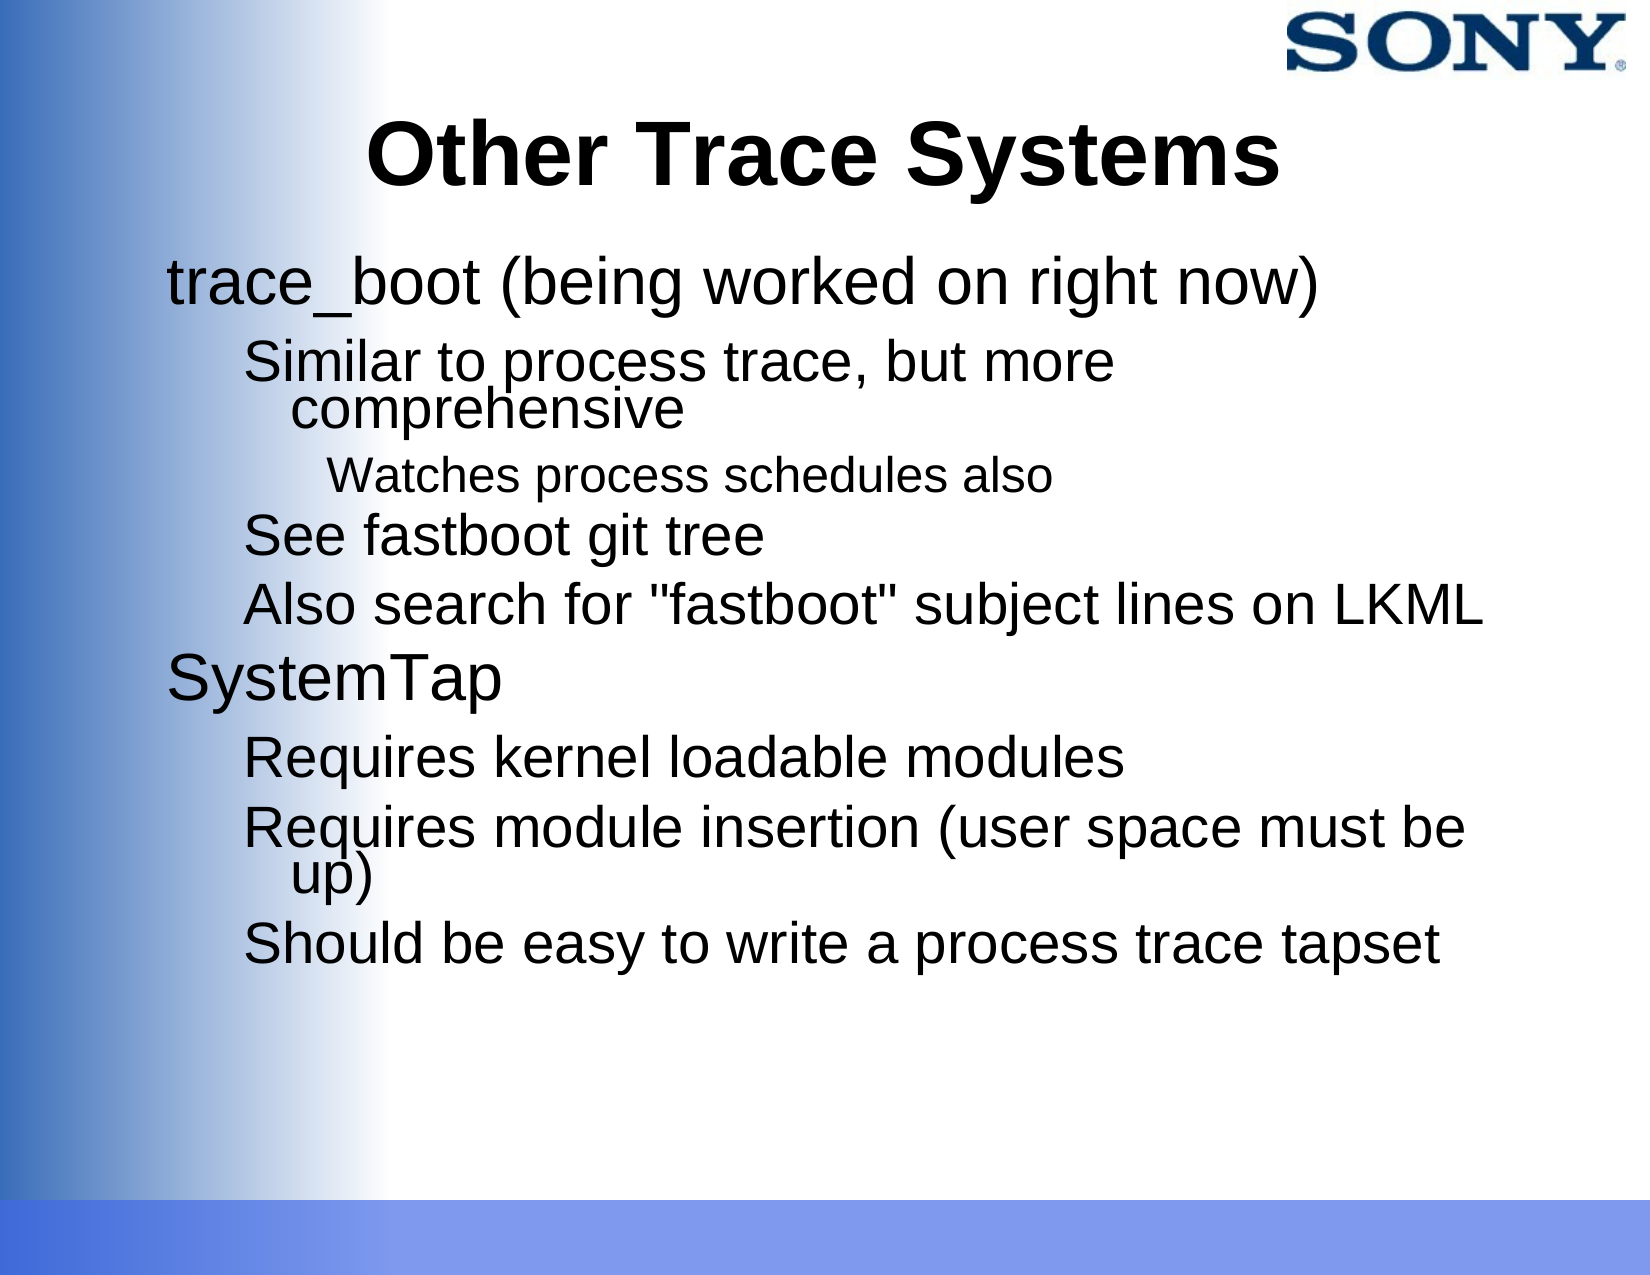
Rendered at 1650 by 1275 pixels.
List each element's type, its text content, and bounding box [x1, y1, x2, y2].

list trace_boot (being worked on right now) Similar to process trace, but more comprehensive Watches process schedules also See fastboot git tree Also search for "fastboot" subject lines on LKML SystemTap Requires kernel loadable modules Requires module insertion (user space must be up) Should be easy to write a process trace tapset [149, 262, 1499, 1188]
picture [1287, 0, 1626, 80]
title Other Trace Systems [149, 74, 1499, 250]
